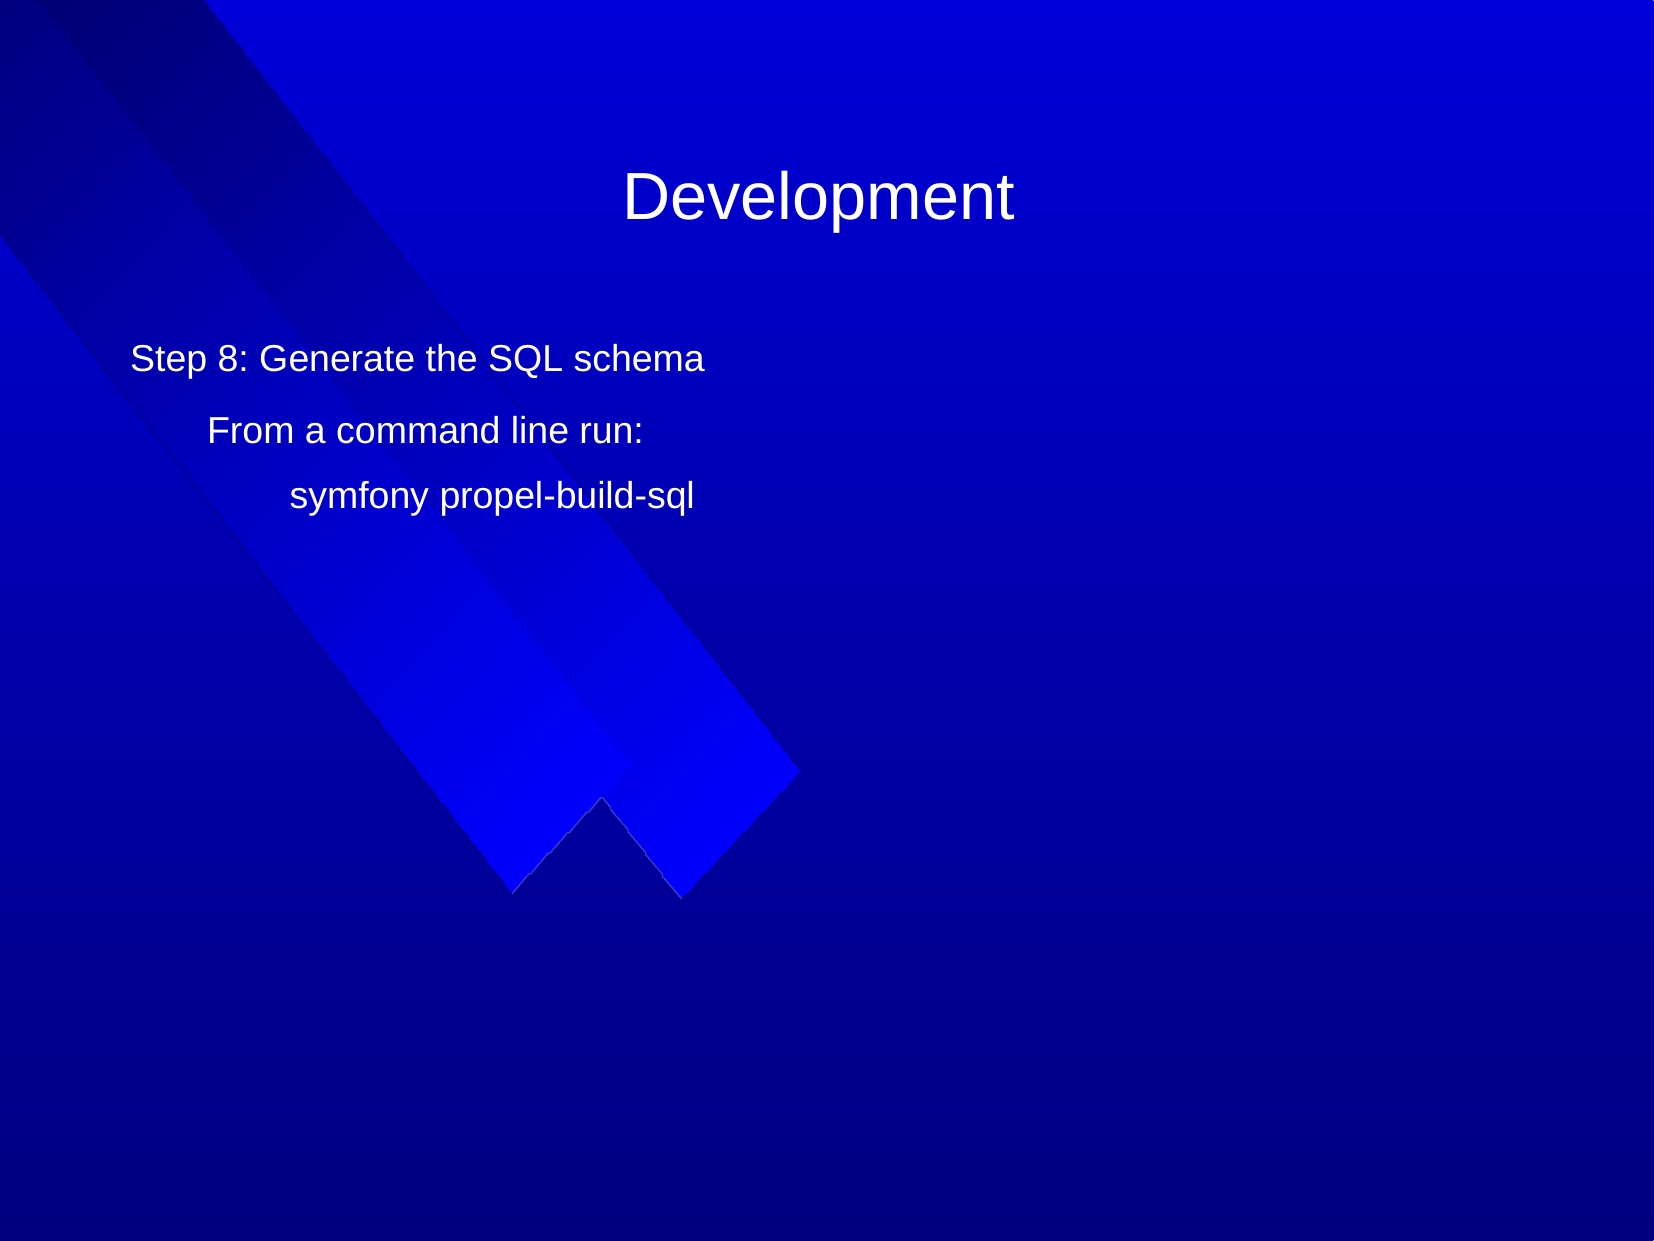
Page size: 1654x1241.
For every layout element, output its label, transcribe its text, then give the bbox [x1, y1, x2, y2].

title Development [112, 92, 1525, 301]
list Step 8: Generate the SQL schema From a command line run: symfony propel-build-sql [112, 337, 1525, 1119]
